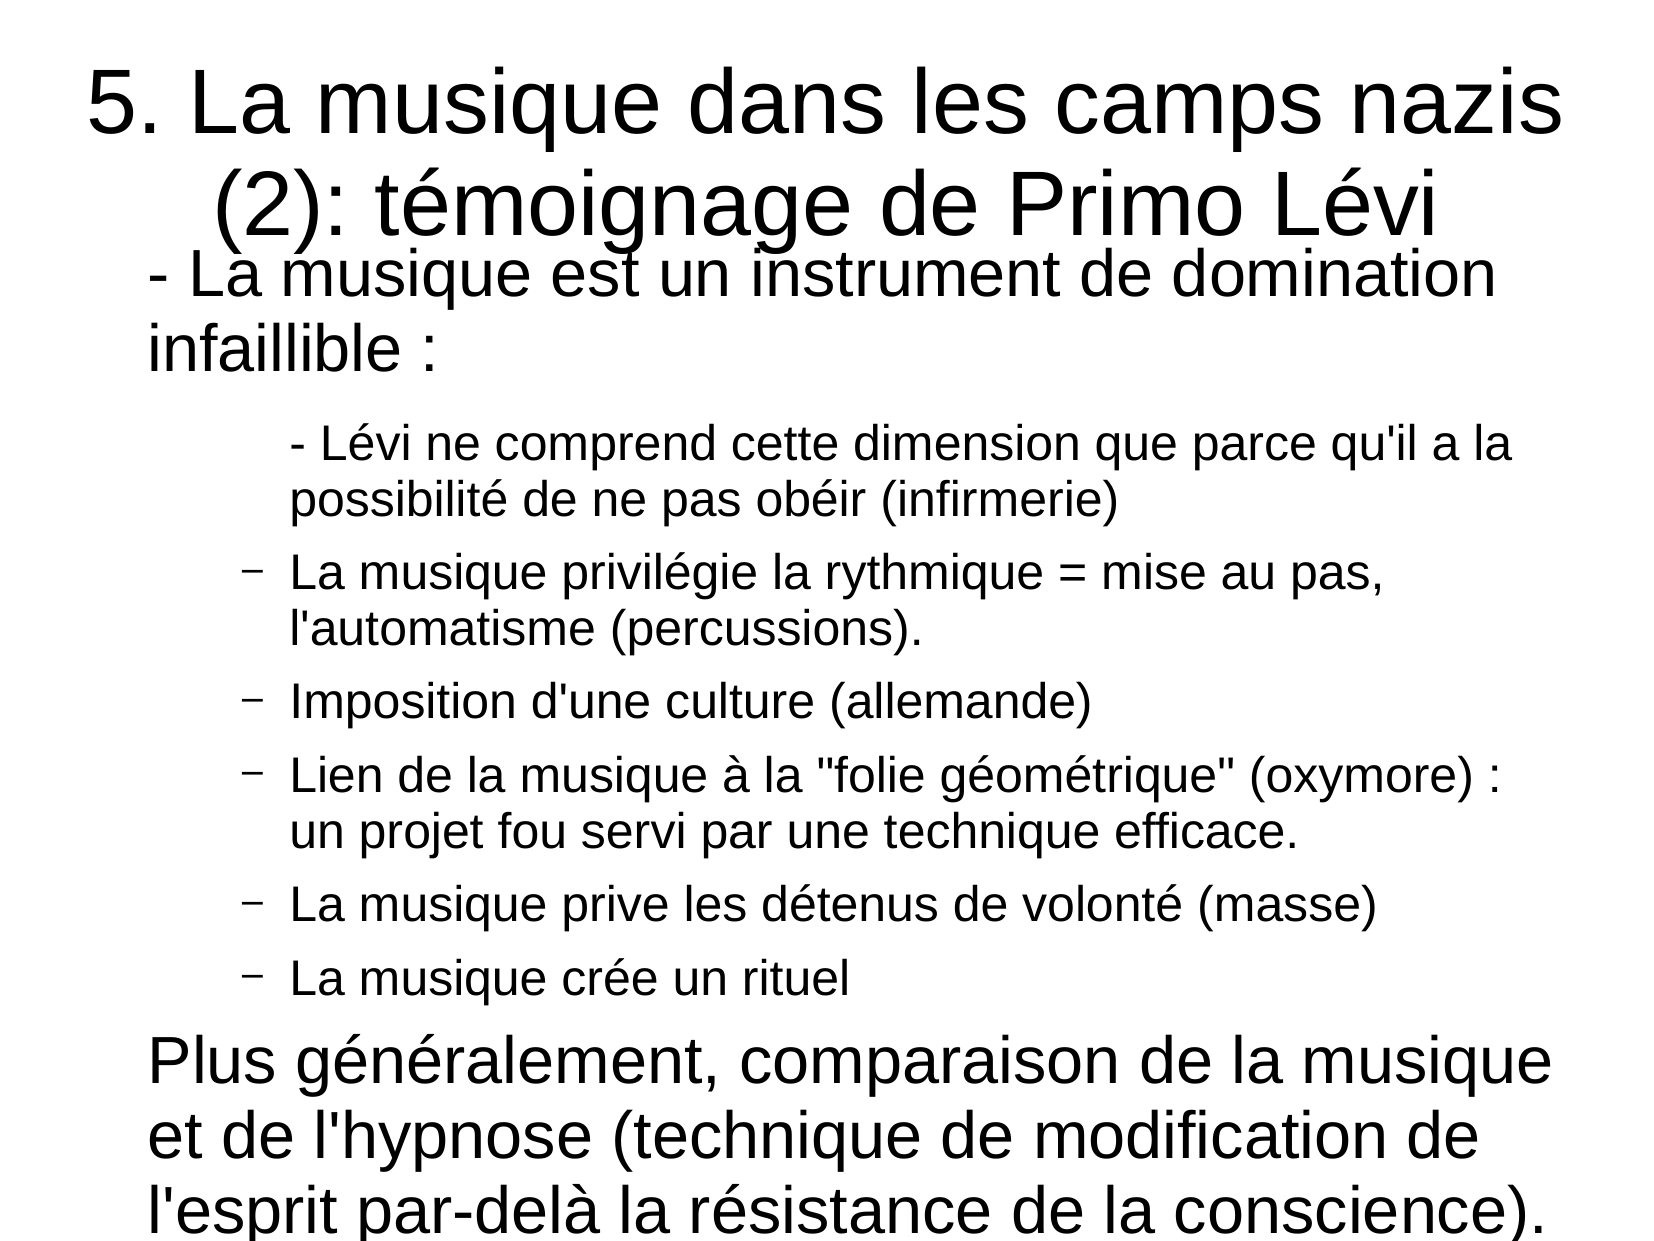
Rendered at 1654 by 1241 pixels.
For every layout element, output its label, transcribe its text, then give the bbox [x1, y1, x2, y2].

title 5. La musique dans les camps nazis (2): témoignage de Primo Lévi [82, 49, 1571, 257]
list - La musique est un instrument de domination infaillible : - Lévi ne comprend cette dimension que parce qu'il a la possibilité de ne pas obéir (infirmerie) La musique privilégie la rythmique = mise au pas, l'automatisme (percussions). Imposition d'une culture (allemande) Lien de la musique à la "folie géométrique" (oxymore) : un projet fou servi par une technique efficace. La musique prive les détenus de volonté (masse) La musique crée un rituel Plus généralement, comparaison de la musique et de l'hypnose (technique de modification de l'esprit par-delà la résistance de la conscience). [76, 236, 1565, 1241]
